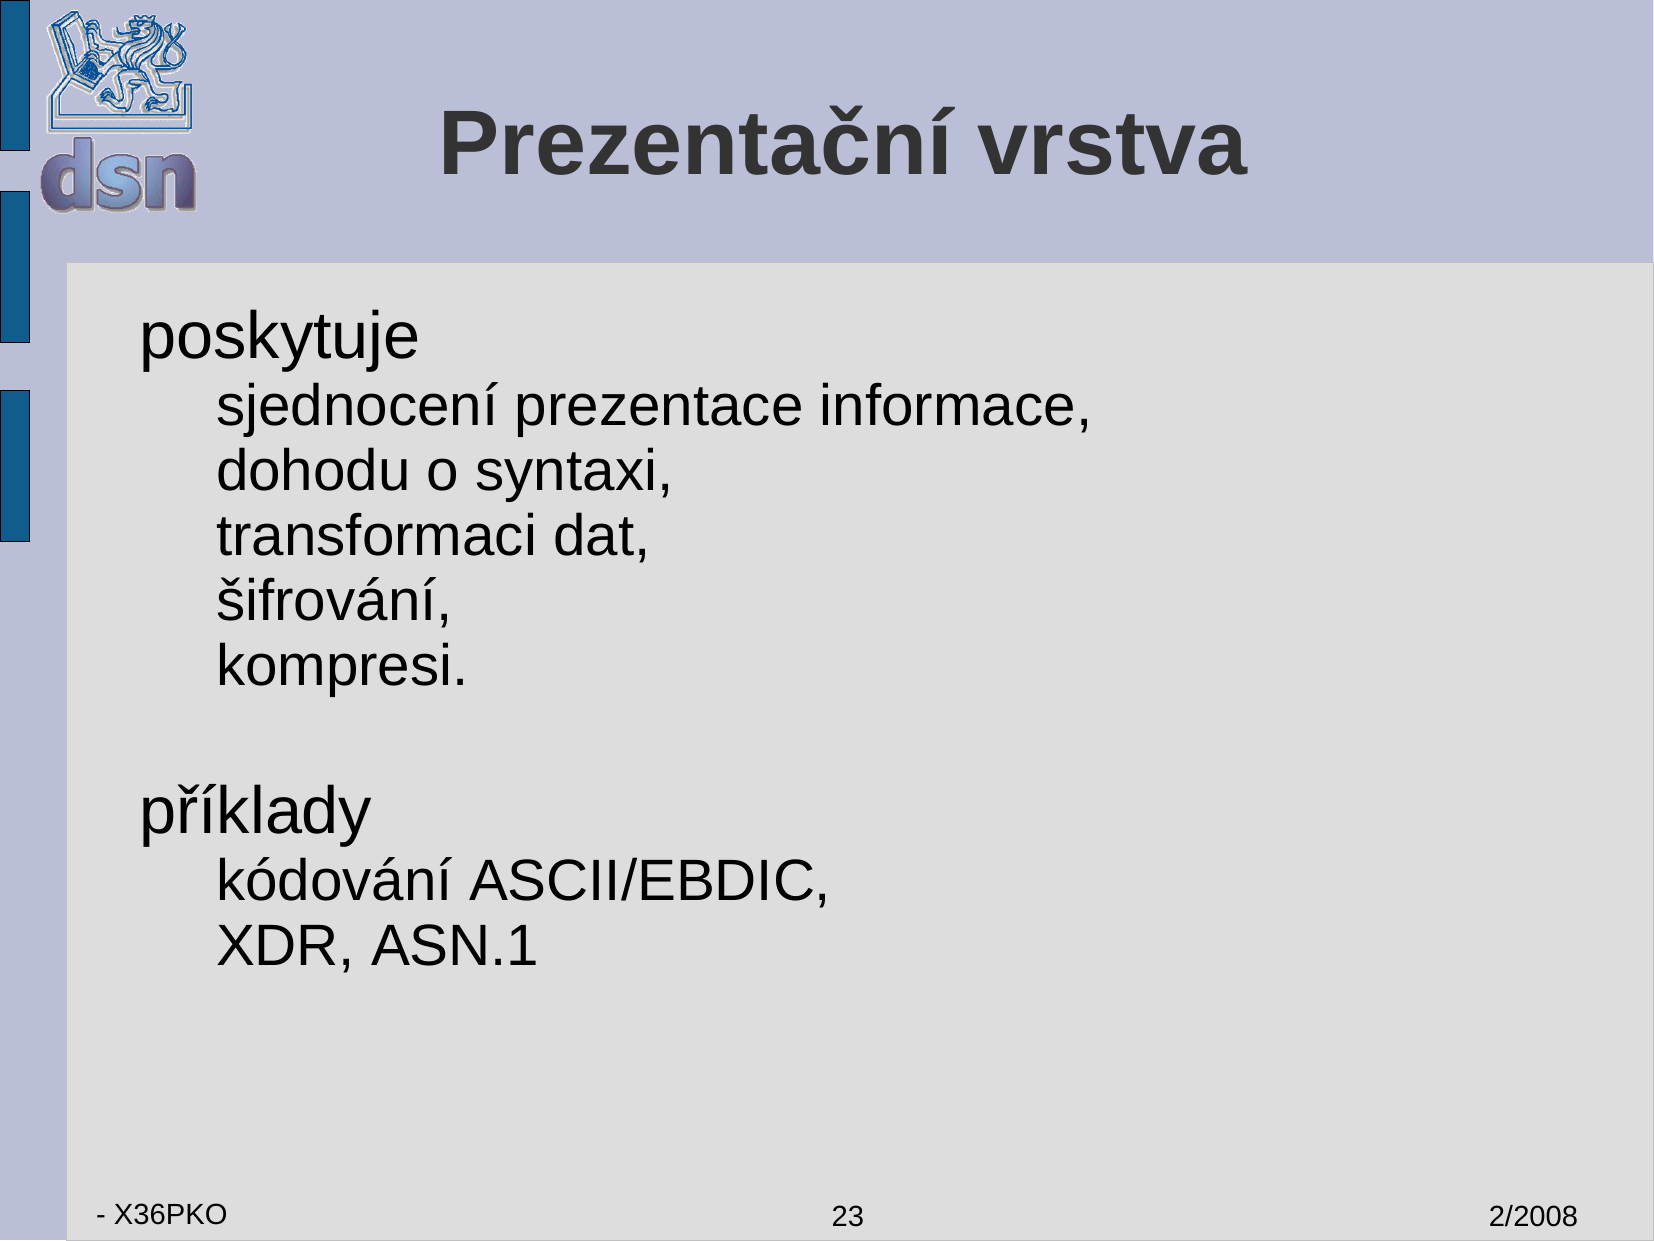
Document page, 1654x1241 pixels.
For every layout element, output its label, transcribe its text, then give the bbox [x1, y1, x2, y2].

title Prezentační vrstva [210, 39, 1478, 247]
list poskytuje sjednocení prezentace informace, dohodu o syntaxi, transformaci dat, šifrování, kompresi. příklady kódování ASCII/EBDIC, XDR, ASN.1 [121, 297, 1534, 1126]
picture [10, 10, 223, 230]
